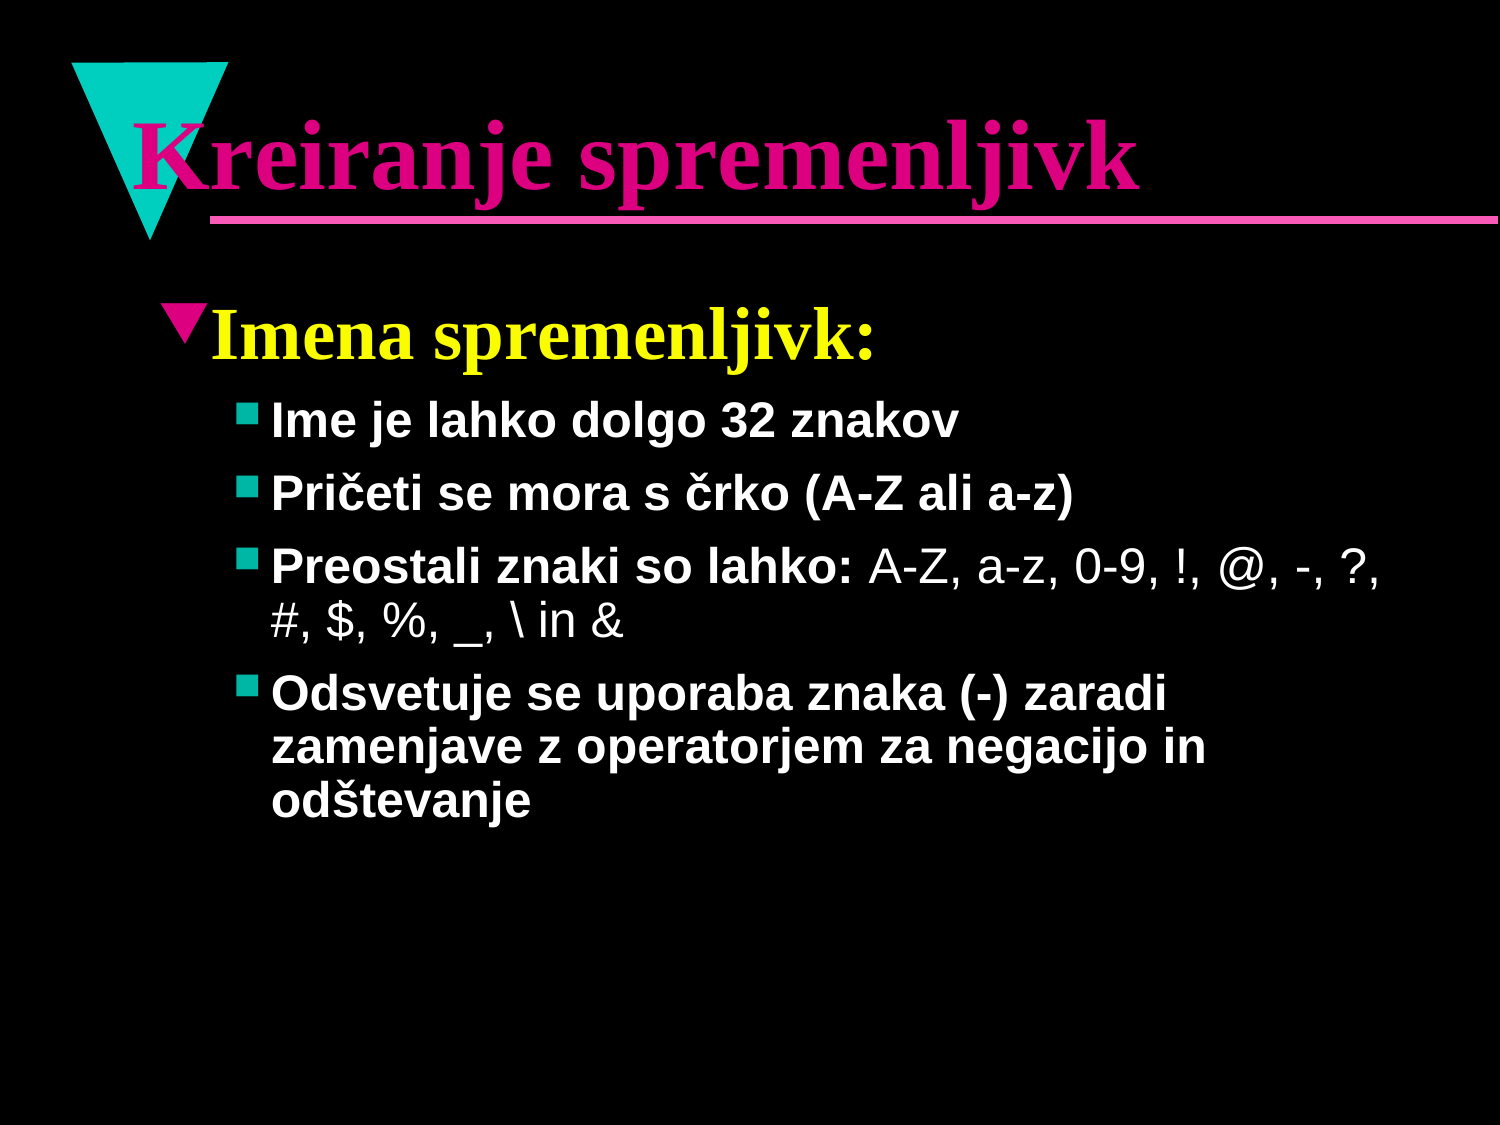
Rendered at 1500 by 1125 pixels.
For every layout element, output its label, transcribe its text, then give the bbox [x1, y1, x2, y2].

list Imena spremenljivk: Ime je lahko dolgo 32 znakov Pričeti se mora s črko (A-Z ali a-z) Preostali znaki so lahko: A-Z, a-z, 0-9, !, @, -, ?, #, $, %, _, \ in & Odsvetuje se uporaba znaka (-) zaradi zamenjave z operatorjem za negacijo in odštevanje [143, 287, 1401, 988]
title Kreiranje spremenljivk [117, 63, 1426, 251]
